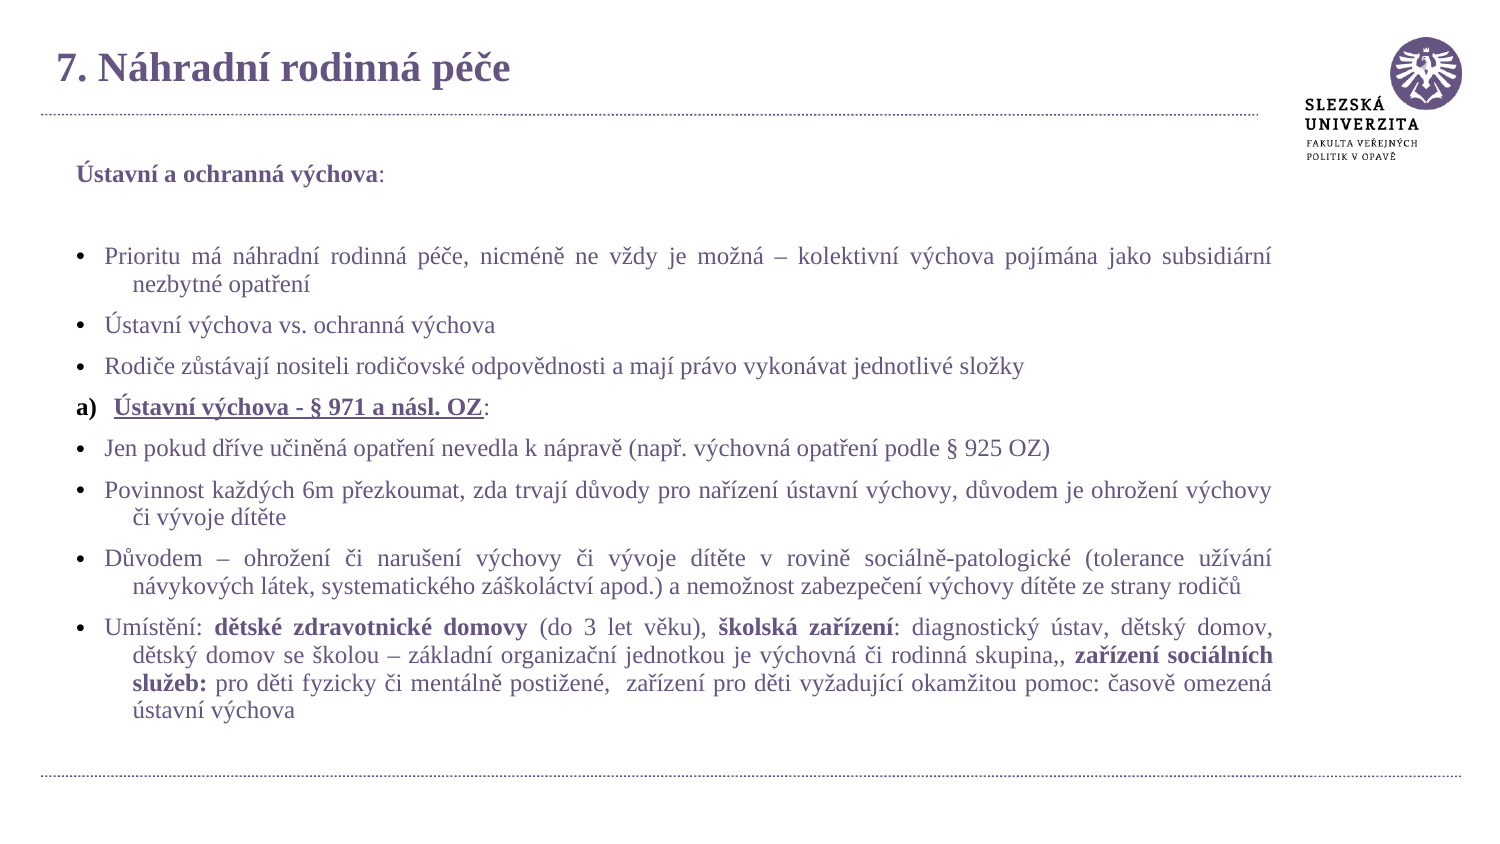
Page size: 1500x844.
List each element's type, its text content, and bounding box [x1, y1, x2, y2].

text_box Ústavní a ochranná výchova: Prioritu má náhradní rodinná péče, nicméně ne vždy je možná – kolektivní výchova pojímána jako subsidiární nezbytné opatření Ústavní výchova vs. ochranná výchova Rodiče zůstávají nositeli rodičovské odpovědnosti a mají právo vykonávat jednotlivé složky Ústavní výchova - § 971 a násl. OZ: Jen pokud dříve učiněná opatření nevedla k nápravě (např. výchovná opatření podle § 925 OZ) Povinnost každých 6m přezkoumat, zda trvají důvody pro nařízení ústavní výchovy, důvodem je ohrožení výchovy či vývoje dítěte Důvodem – ohrožení či narušení výchovy či vývoje dítěte v rovině sociálně-patologické (tolerance užívání návykových látek, systematického záškoláctví apod.) a nemožnost zabezpečení výchovy dítěte ze strany rodičů Umístění: dětské zdravotnické domovy (do 3 let věku), školská zařízení: diagnostický ústav, dětský domov, dětský domov se školou – základní organizační jednotkou je výchovná či rodinná skupina,, zařízení sociálních služeb: pro děti fyzicky či mentálně postižené, zařízení pro děti vyžadující okamžitou pomoc: časově omezená ústavní výchova [61, 152, 1289, 775]
title 7. Náhradní rodinná péče [41, 32, 1220, 116]
